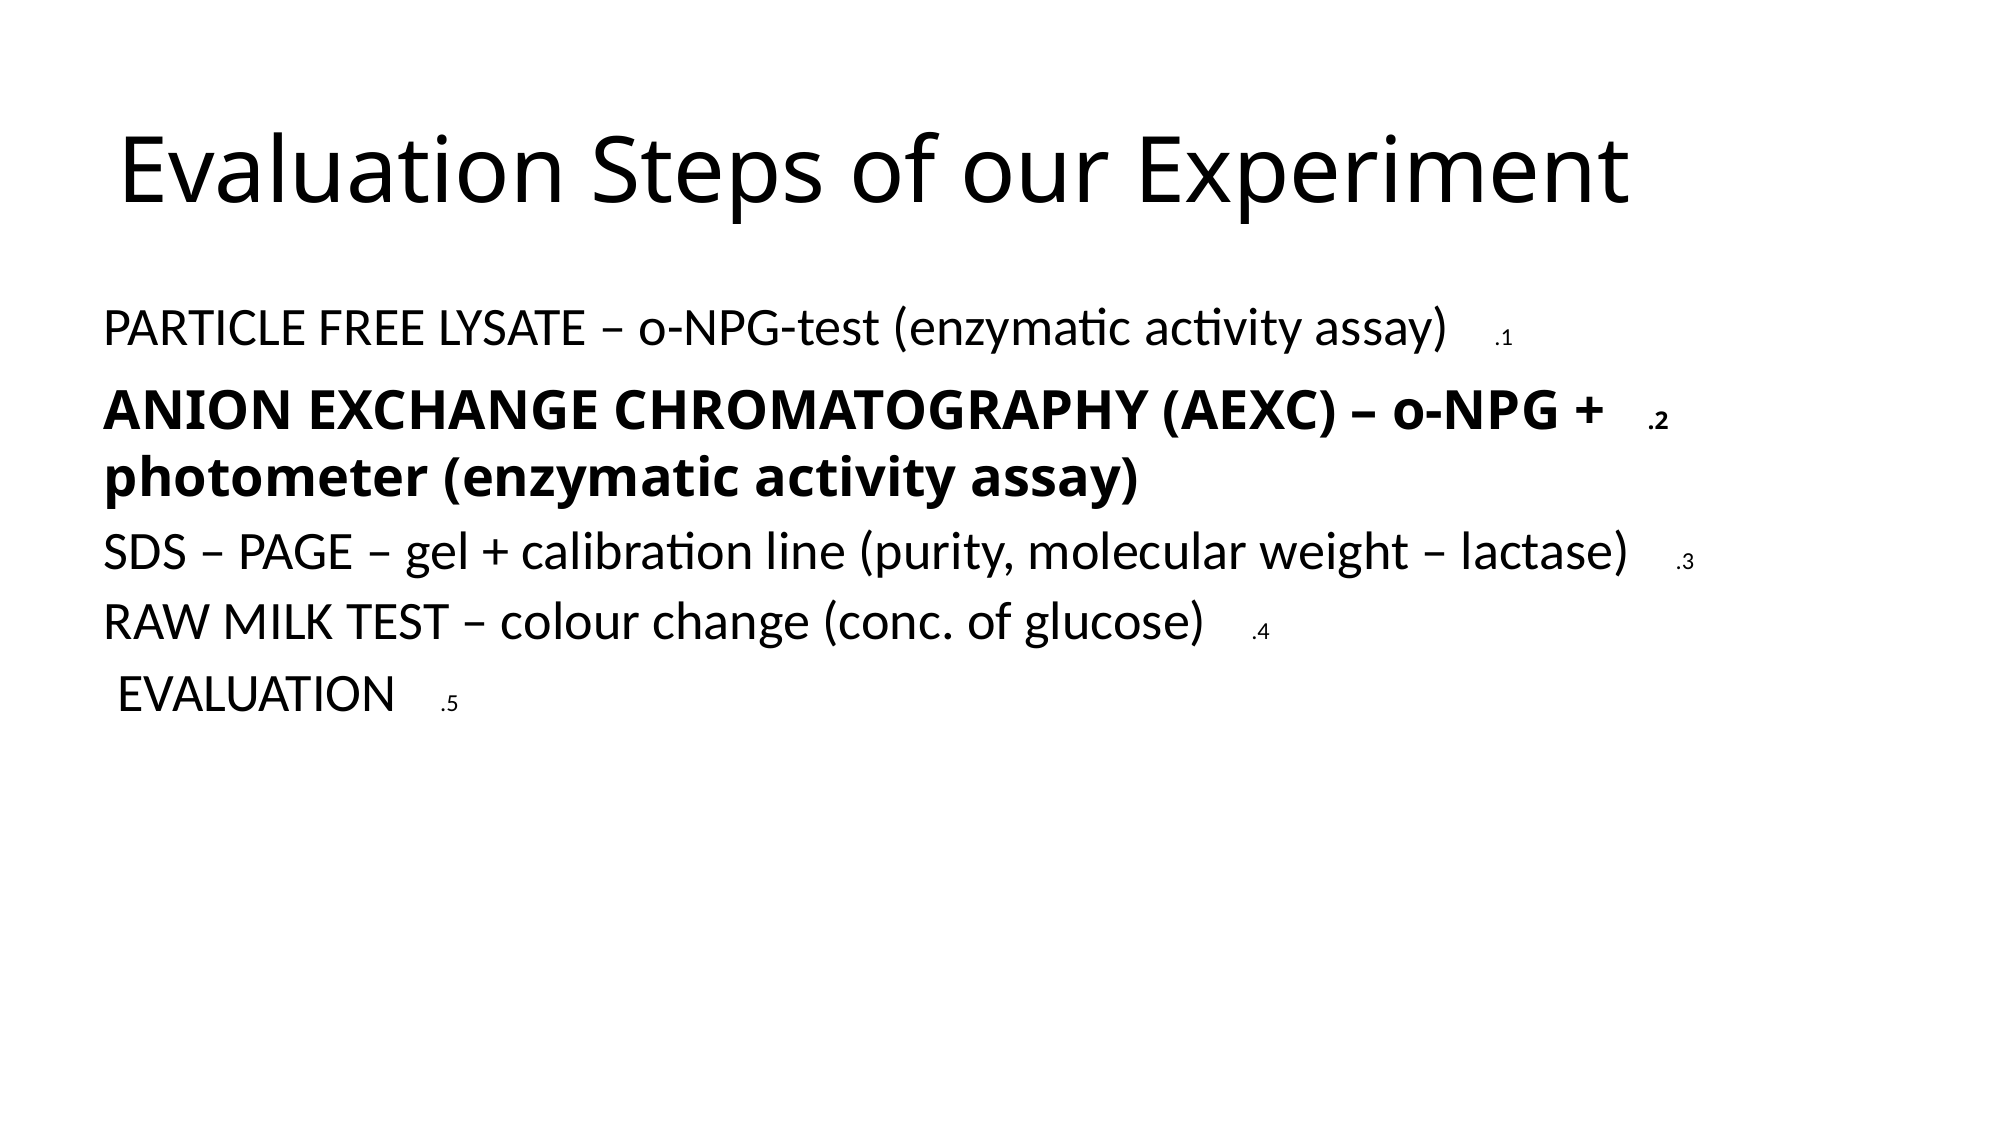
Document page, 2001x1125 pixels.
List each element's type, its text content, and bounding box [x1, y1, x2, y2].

text_box Evaluation Steps of our Experiment [102, 59, 1863, 278]
text_box PARTICLE FREE LYSATE – o-NPG-test (enzymatic activity assay) ANION EXCHANGE CHROMATOGRAPHY (AEXC) – o-NPG + photometer (enzymatic activity assay) SDS – PAGE – gel + calibration line (purity, molecular weight – lactase) RAW MILK TEST – colour change (conc. of glucose) EVALUATION [89, 299, 1949, 1014]
